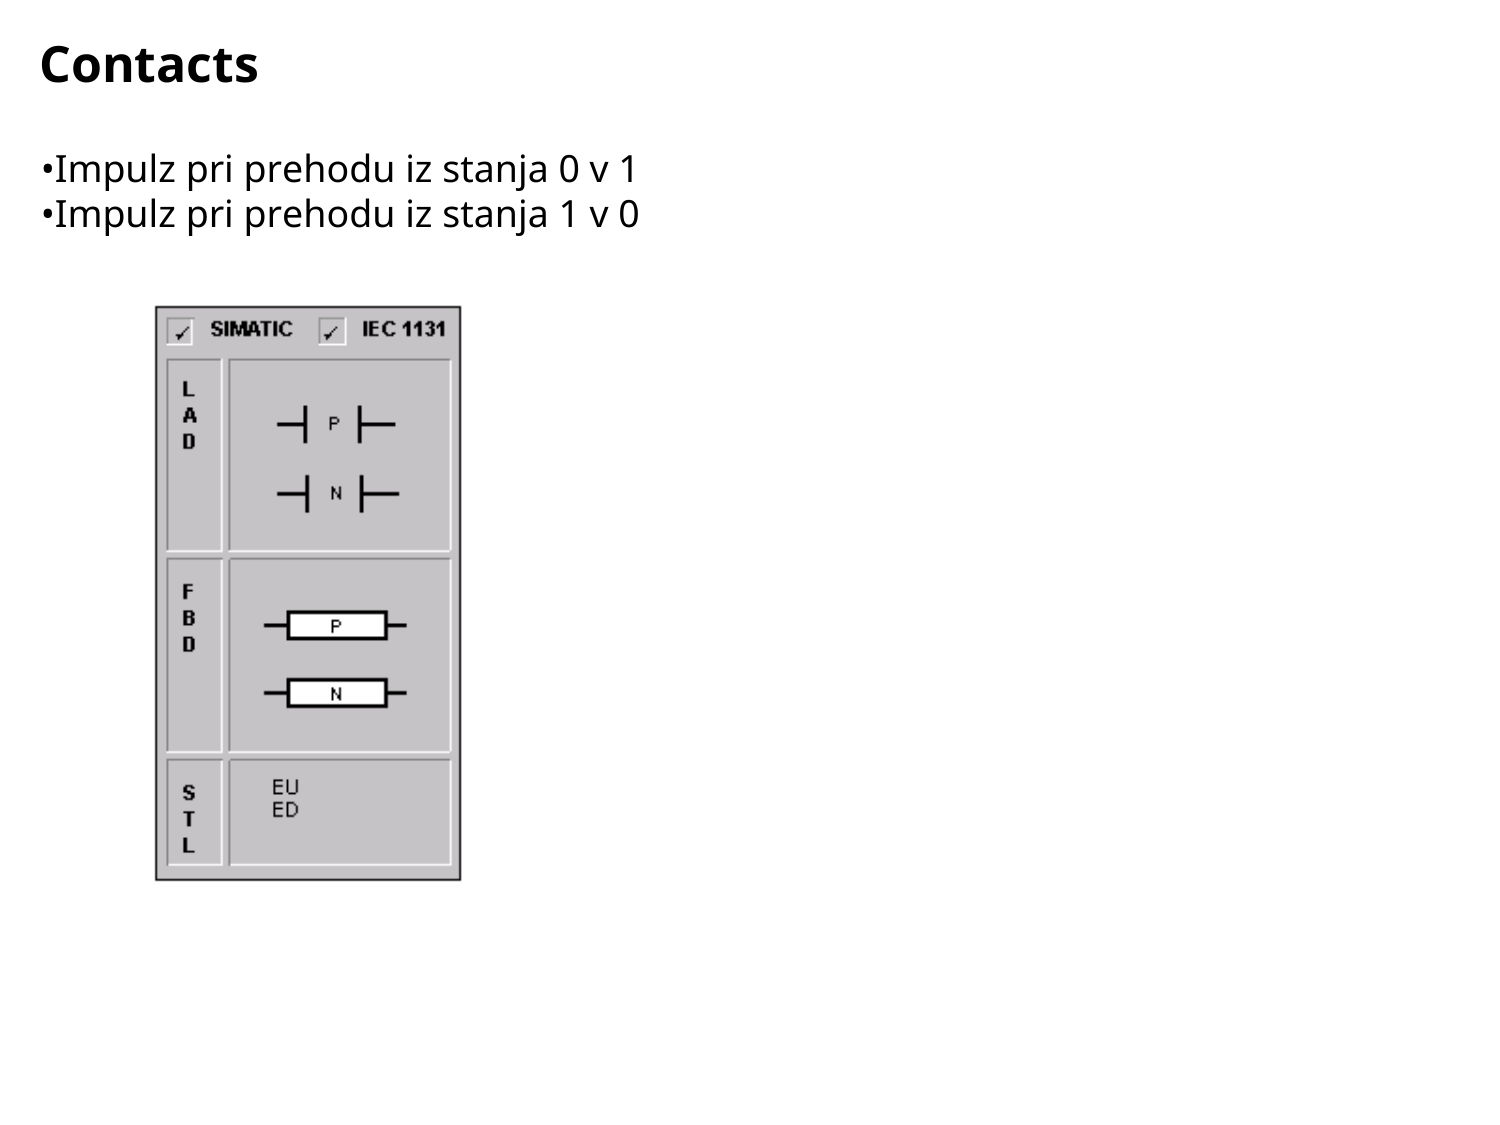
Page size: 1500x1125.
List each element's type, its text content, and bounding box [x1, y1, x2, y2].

text_box Contacts [24, 24, 1353, 101]
picture [150, 299, 469, 885]
text_box Impulz pri prehodu iz stanja 0 v 1 Impulz pri prehodu iz stanja 1 v 0 [26, 137, 656, 243]
